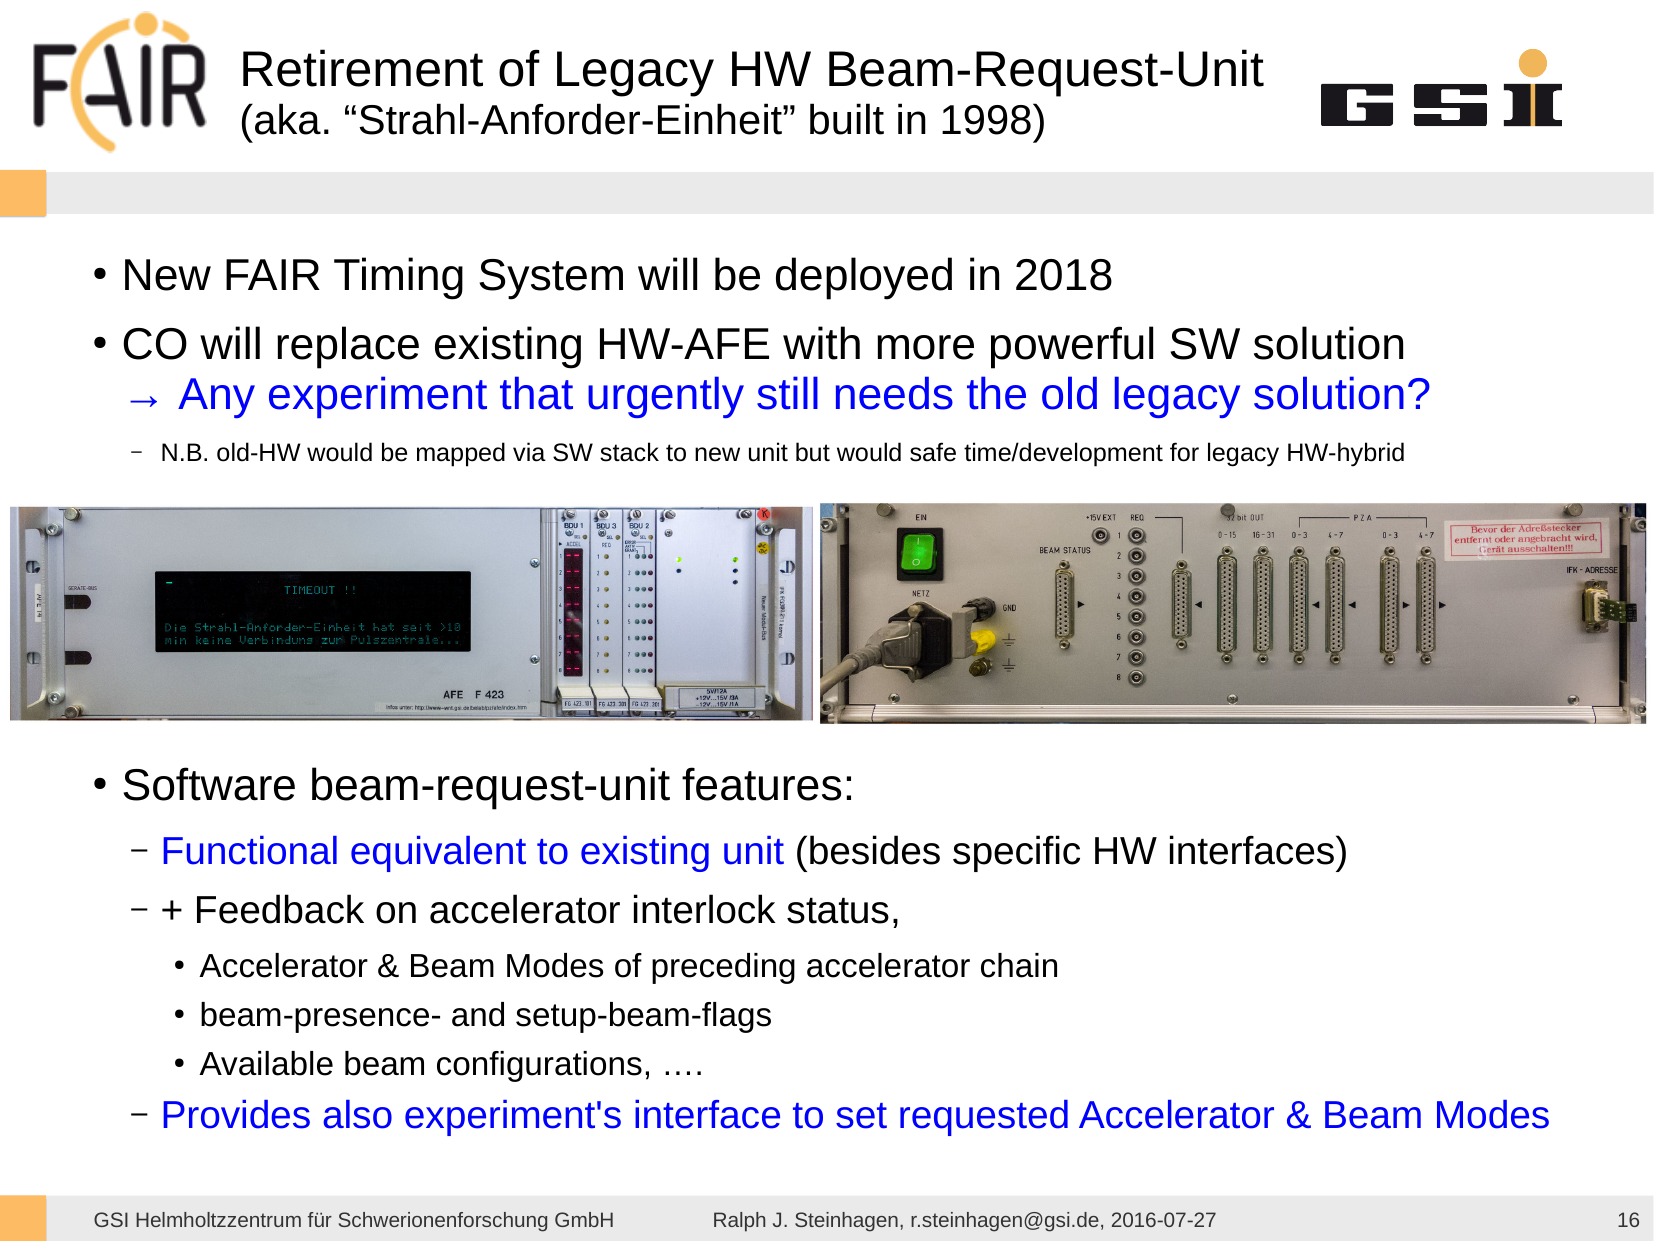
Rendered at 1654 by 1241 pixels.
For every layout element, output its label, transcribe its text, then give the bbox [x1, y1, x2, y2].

picture [1, 491, 818, 744]
picture [1571, 487, 1652, 748]
picture [1341, 46, 1564, 129]
picture [33, 10, 207, 155]
list New FAIR Timing System will be deployed in 2018 CO will replace existing HW-AFE with more powerful SW solution → Any experiment that urgently still needs the old legacy solution? N.B. old-HW would be mapped via SW stack to new unit but would safe time/development for legacy HW-hybrid Software beam-request-unit features: Functional equivalent to existing unit (besides specific HW interfaces) + Feedback on accelerator interlock status, Accelerator & Beam Modes of preceding accelerator chain beam-presence- and setup-beam-flags Available beam configurations, …. Provides also experiment's interface to set requested Accelerator & Beam Modes [82, 249, 1571, 1164]
title Retirement of Legacy HW Beam-Request-Unit (aka. “Strahl-Anforder-Einheit” built in 1998) [239, 23, 1341, 162]
